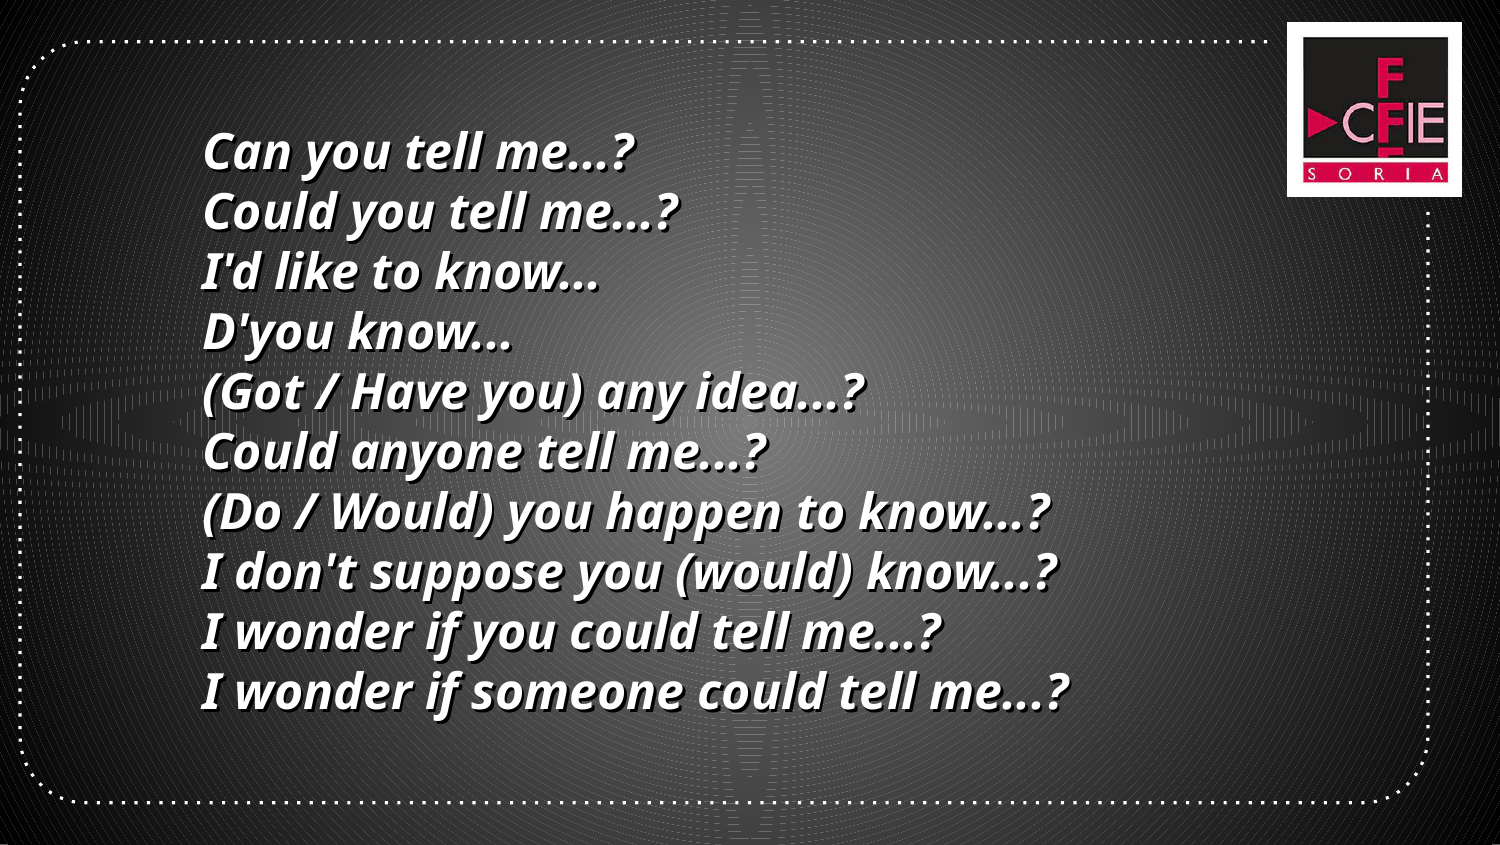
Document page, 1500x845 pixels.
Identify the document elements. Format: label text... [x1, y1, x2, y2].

text_box Can you tell me...? Could you tell me...? I'd like to know... D'you know... (Got / Have you) any idea...? Could anyone tell me...? (Do / Would) you happen to know...? I don't suppose you (would) know...? I wonder if you could tell me...? I wonder if someone could tell me...? [187, 72, 1263, 734]
picture [1287, 22, 1462, 197]
